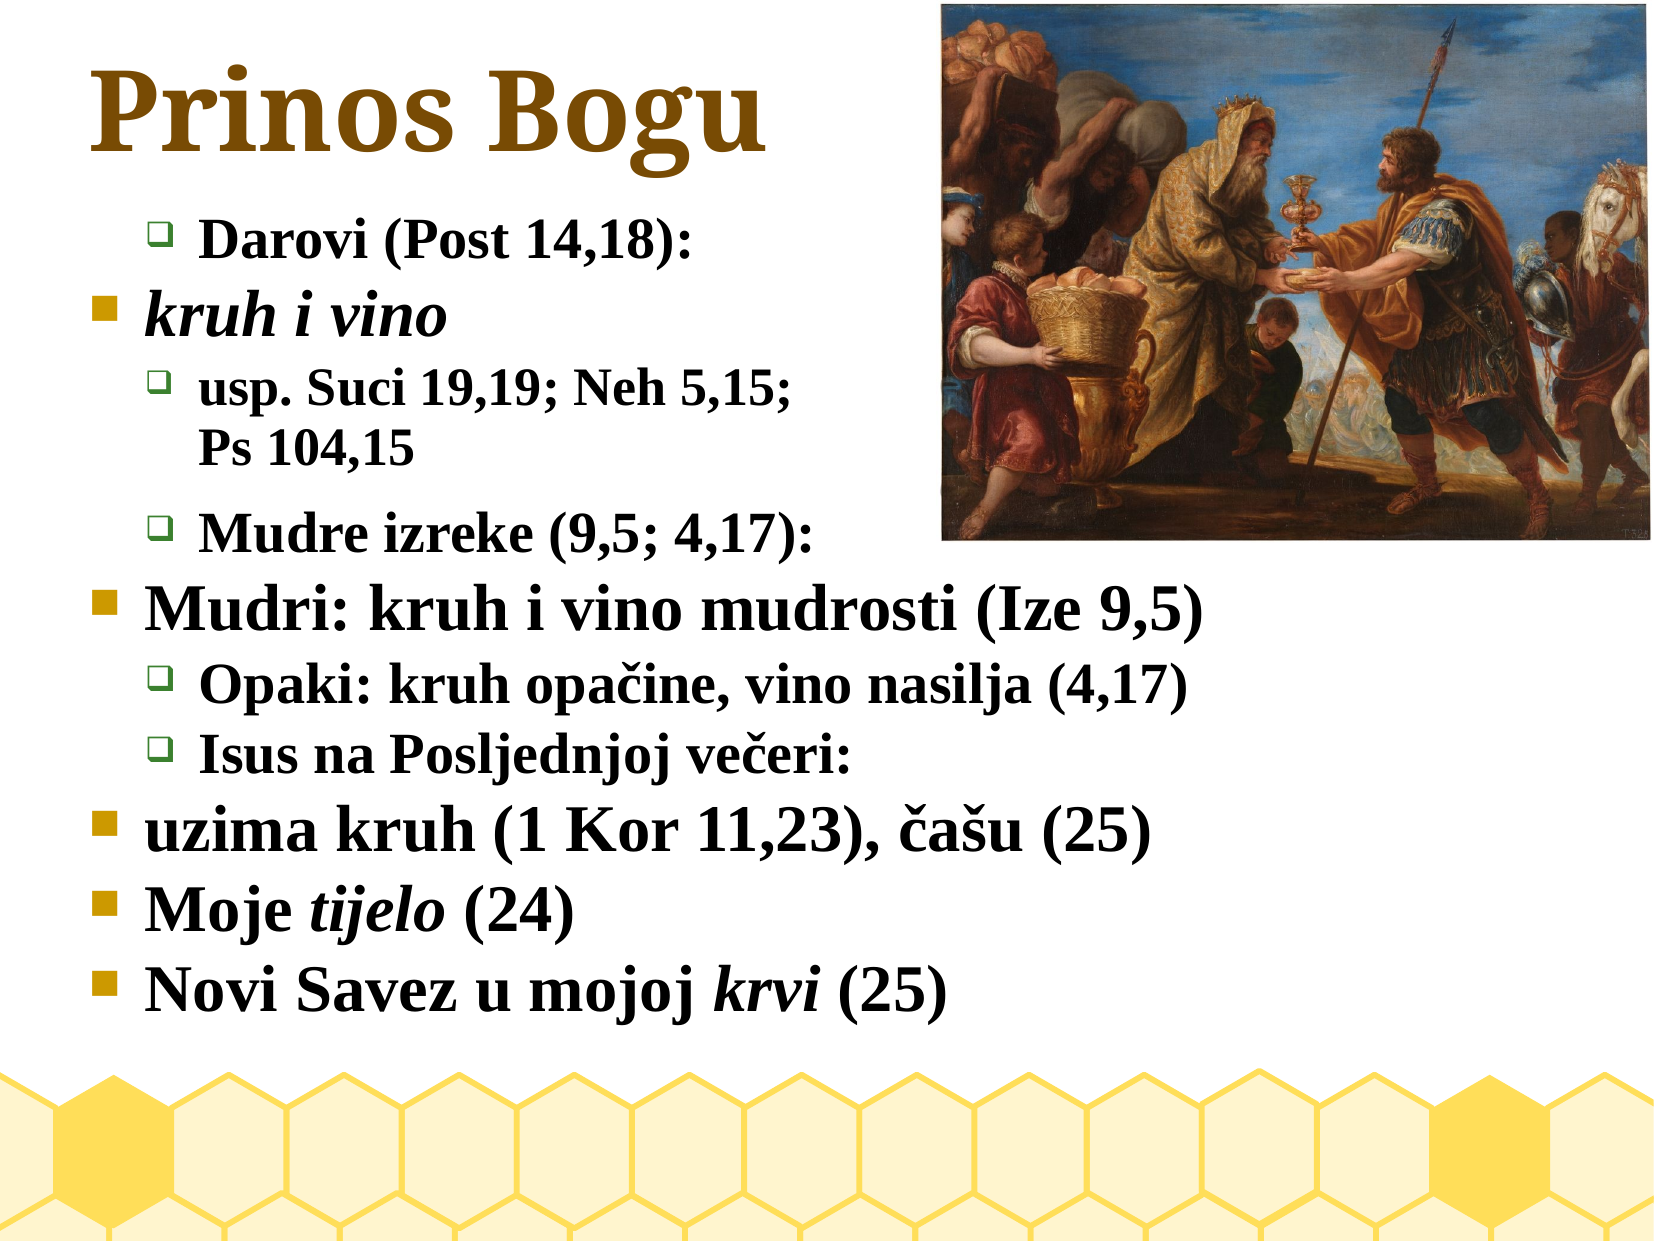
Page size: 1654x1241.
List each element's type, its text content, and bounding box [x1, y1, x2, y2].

picture [936, 0, 1652, 543]
list Darovi (Post 14,18): kruh i vino usp. Suci 19,19; Neh 5,15; Ps 104,15 Mudre izreke (9,5; 4,17): Mudri: kruh i vino mudrosti (Ize 9,5) Opaki: kruh opačine, vino nasilja (4,17) Isus na Posljednjoj večeri: uzima kruh (1 Kor 11,23), čašu (25) Moje tijelo (24) Novi Savez u mojoj krvi (25) [88, 206, 1536, 1063]
title Prinos Bogu [88, 9, 936, 206]
